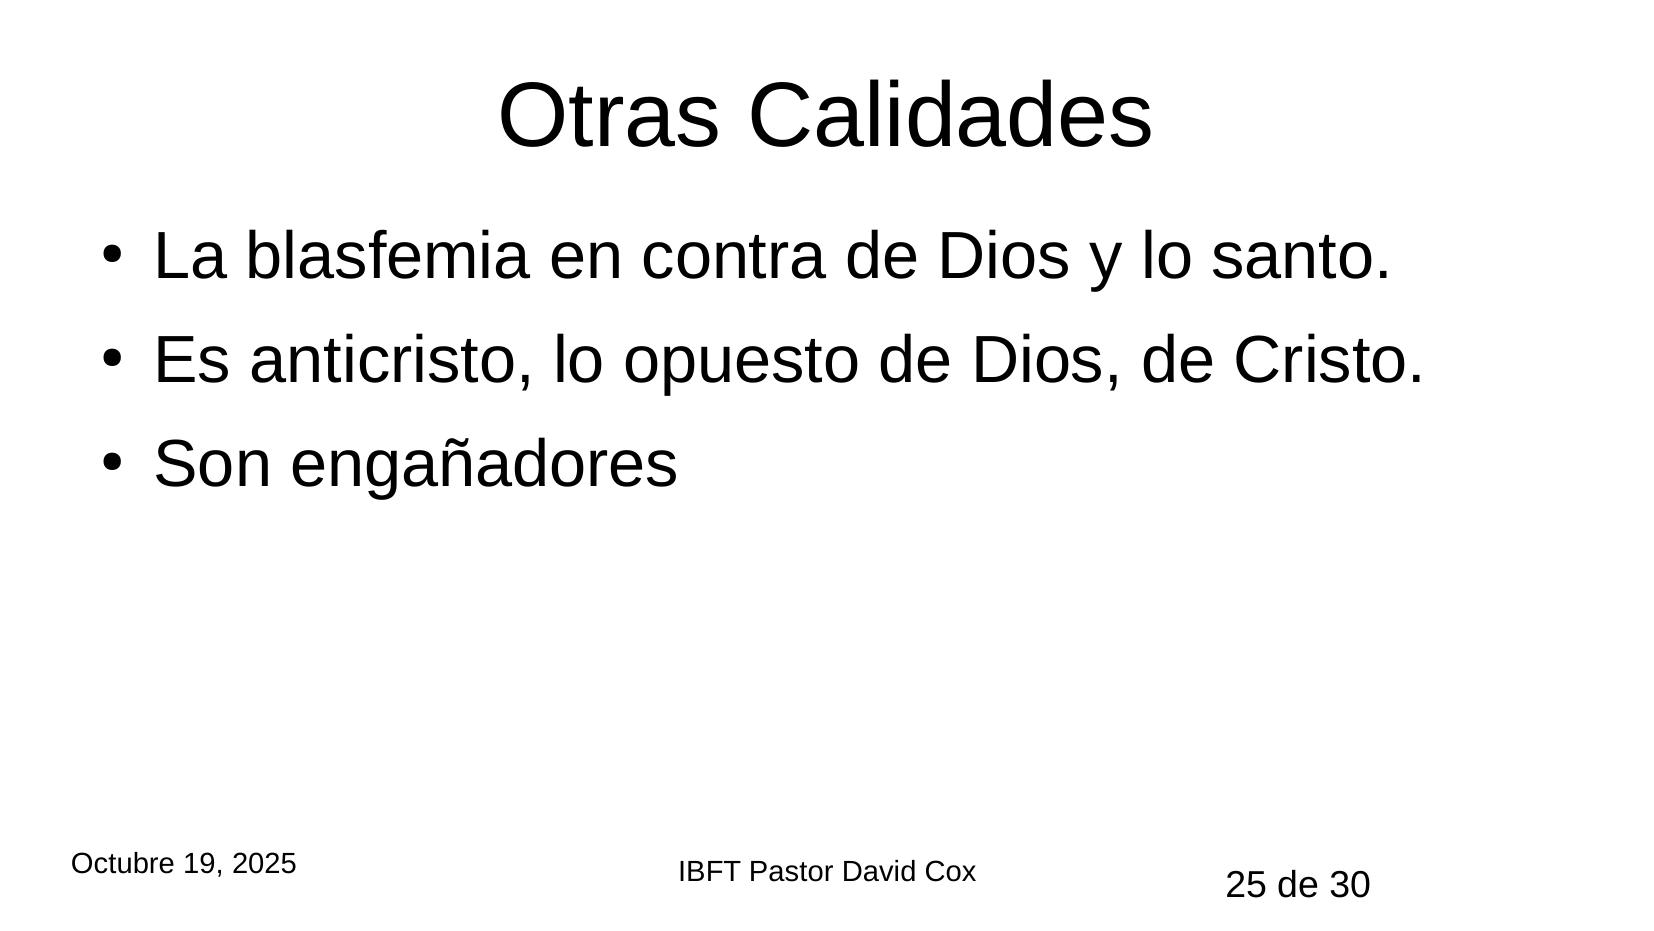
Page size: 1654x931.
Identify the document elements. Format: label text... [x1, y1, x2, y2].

title Otras Calidades [82, 37, 1571, 193]
text_box IBFT Pastor David Cox [565, 847, 1090, 912]
text_box Octubre 19, 2025 [56, 806, 451, 922]
text_box <number> de 30 [1210, 856, 1418, 931]
list La blasfemia en contra de Dios y lo santo. Es anticristo, lo opuesto de Dios, de Cristo. Son engañadores [82, 217, 1571, 758]
